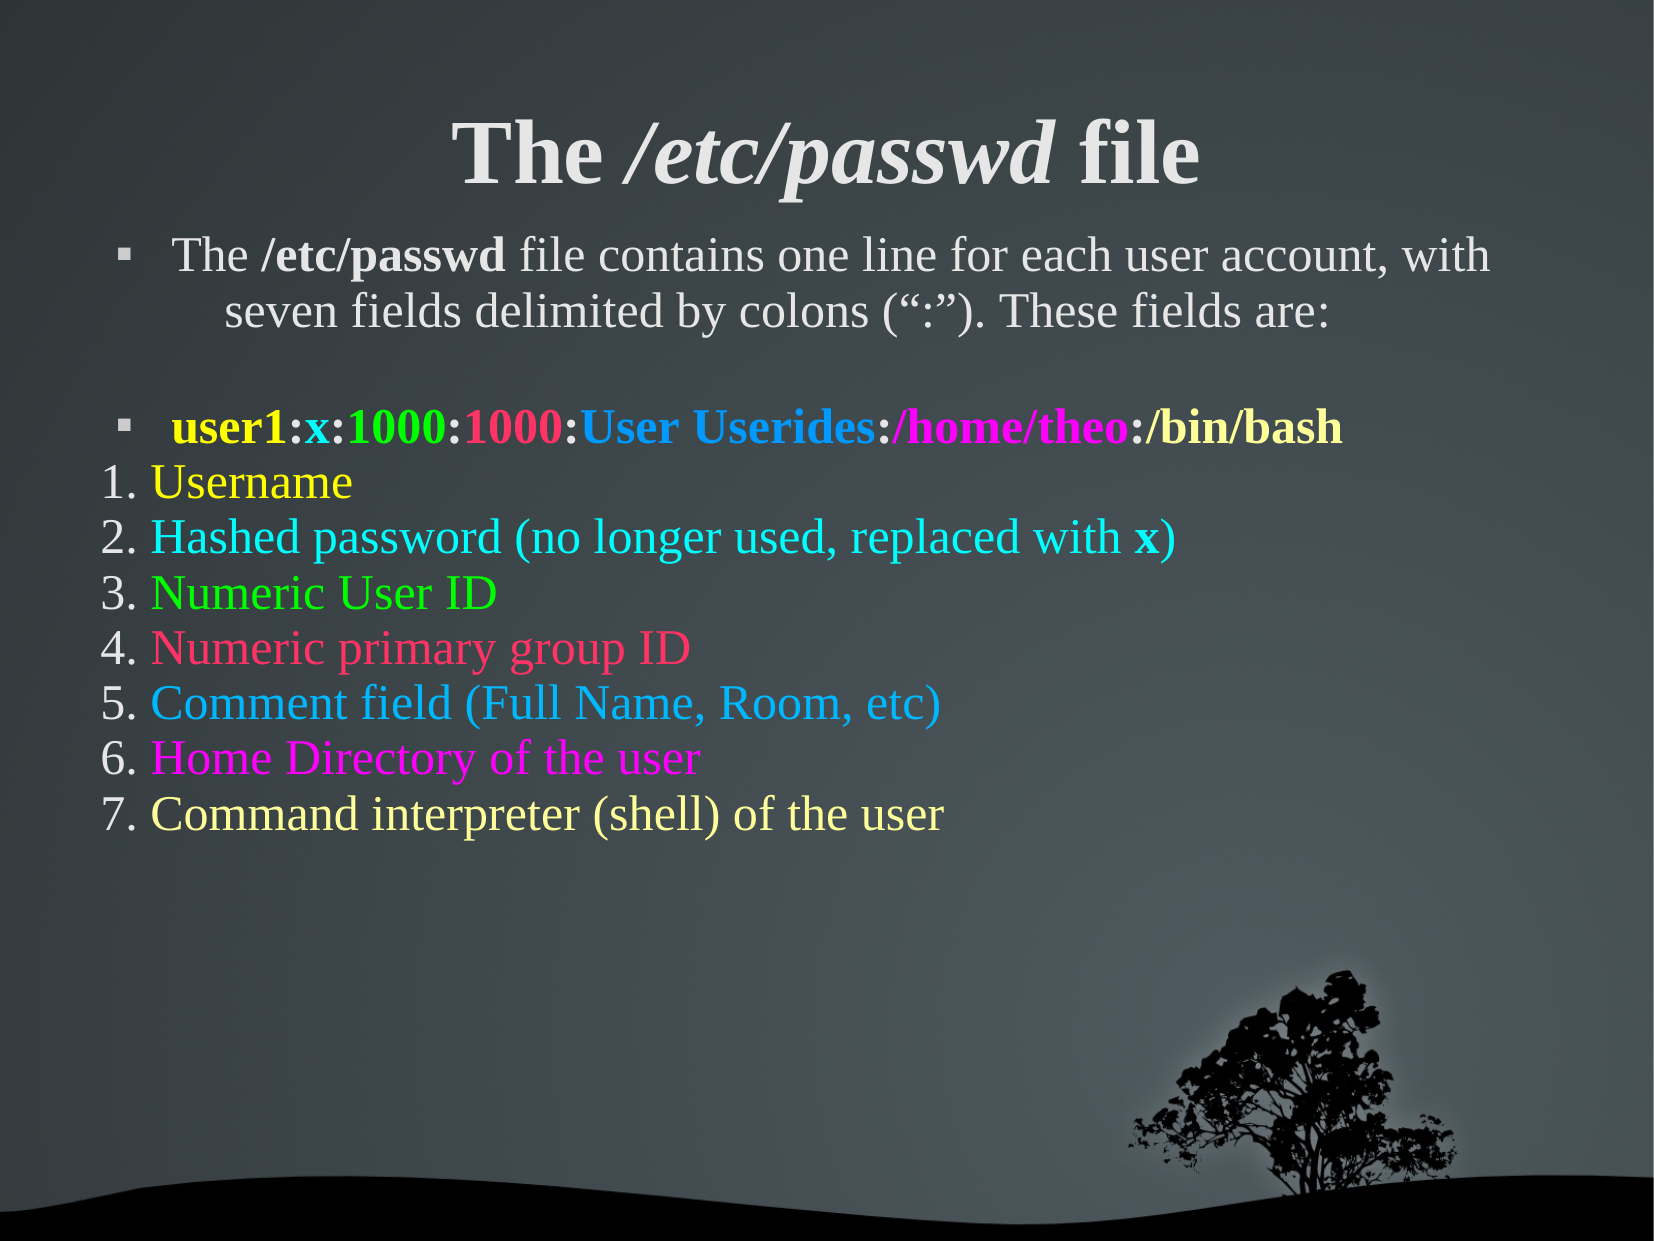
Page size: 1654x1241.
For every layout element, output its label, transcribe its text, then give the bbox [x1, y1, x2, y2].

title The /etc/passwd file [82, 49, 1571, 227]
picture [0, 0, 1654, 1241]
list The /etc/passwd file contains one line for each user account, with seven fields delimited by colons (“:”). These fields are: user1:x:1000:1000:User Userides:/home/theo:/bin/bash 1. Username 2. Hashed password (no longer used, replaced with x) 3. Numeric User ID 4. Numeric primary group ID 5. Comment field (Full Name, Room, etc) 6. Home Directory of the user 7. Command interpreter (shell) of the user [82, 227, 1571, 1230]
